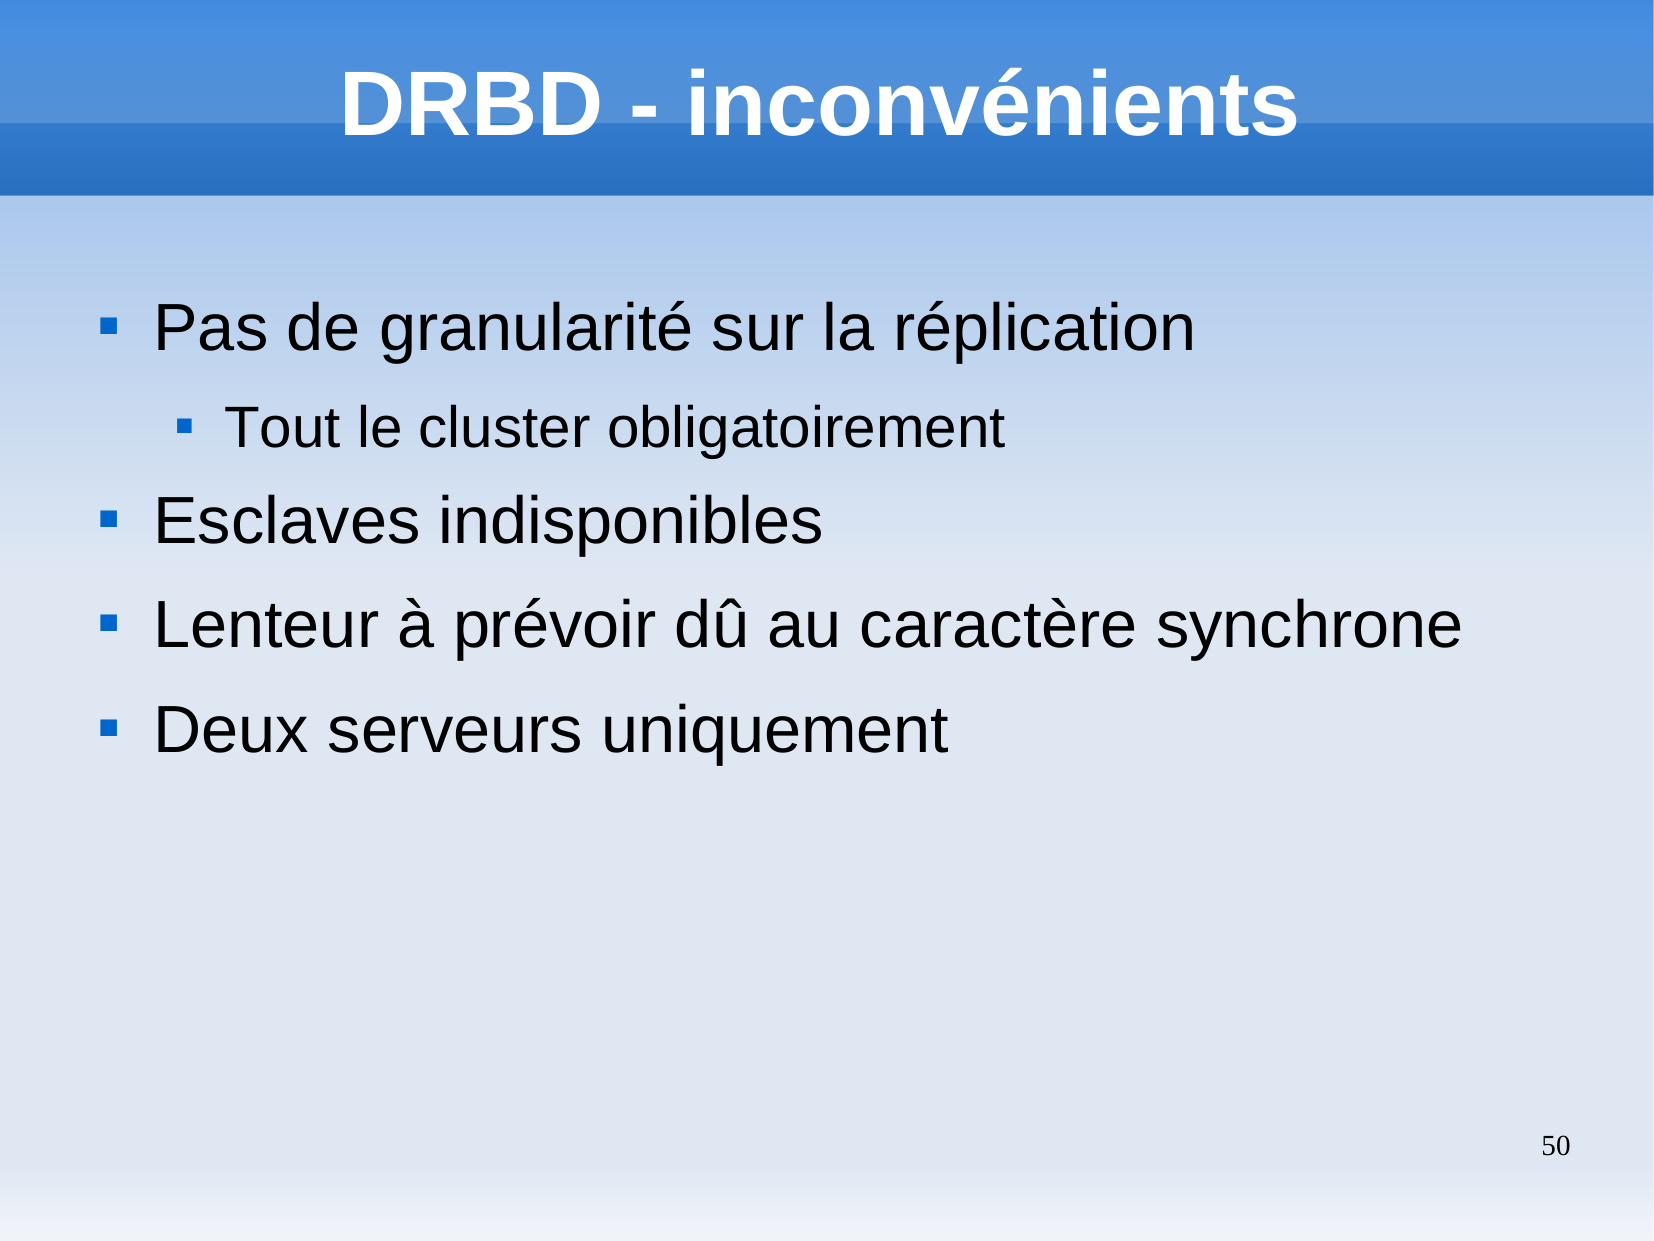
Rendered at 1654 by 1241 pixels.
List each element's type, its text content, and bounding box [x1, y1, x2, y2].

picture [0, 0, 1654, 1241]
list Pas de granularité sur la réplication Tout le cluster obligatoirement Esclaves indisponibles Lenteur à prévoir dû au caractère synchrone Deux serveurs uniquement [82, 290, 1571, 1094]
title DRBD - inconvénients [76, 7, 1565, 200]
